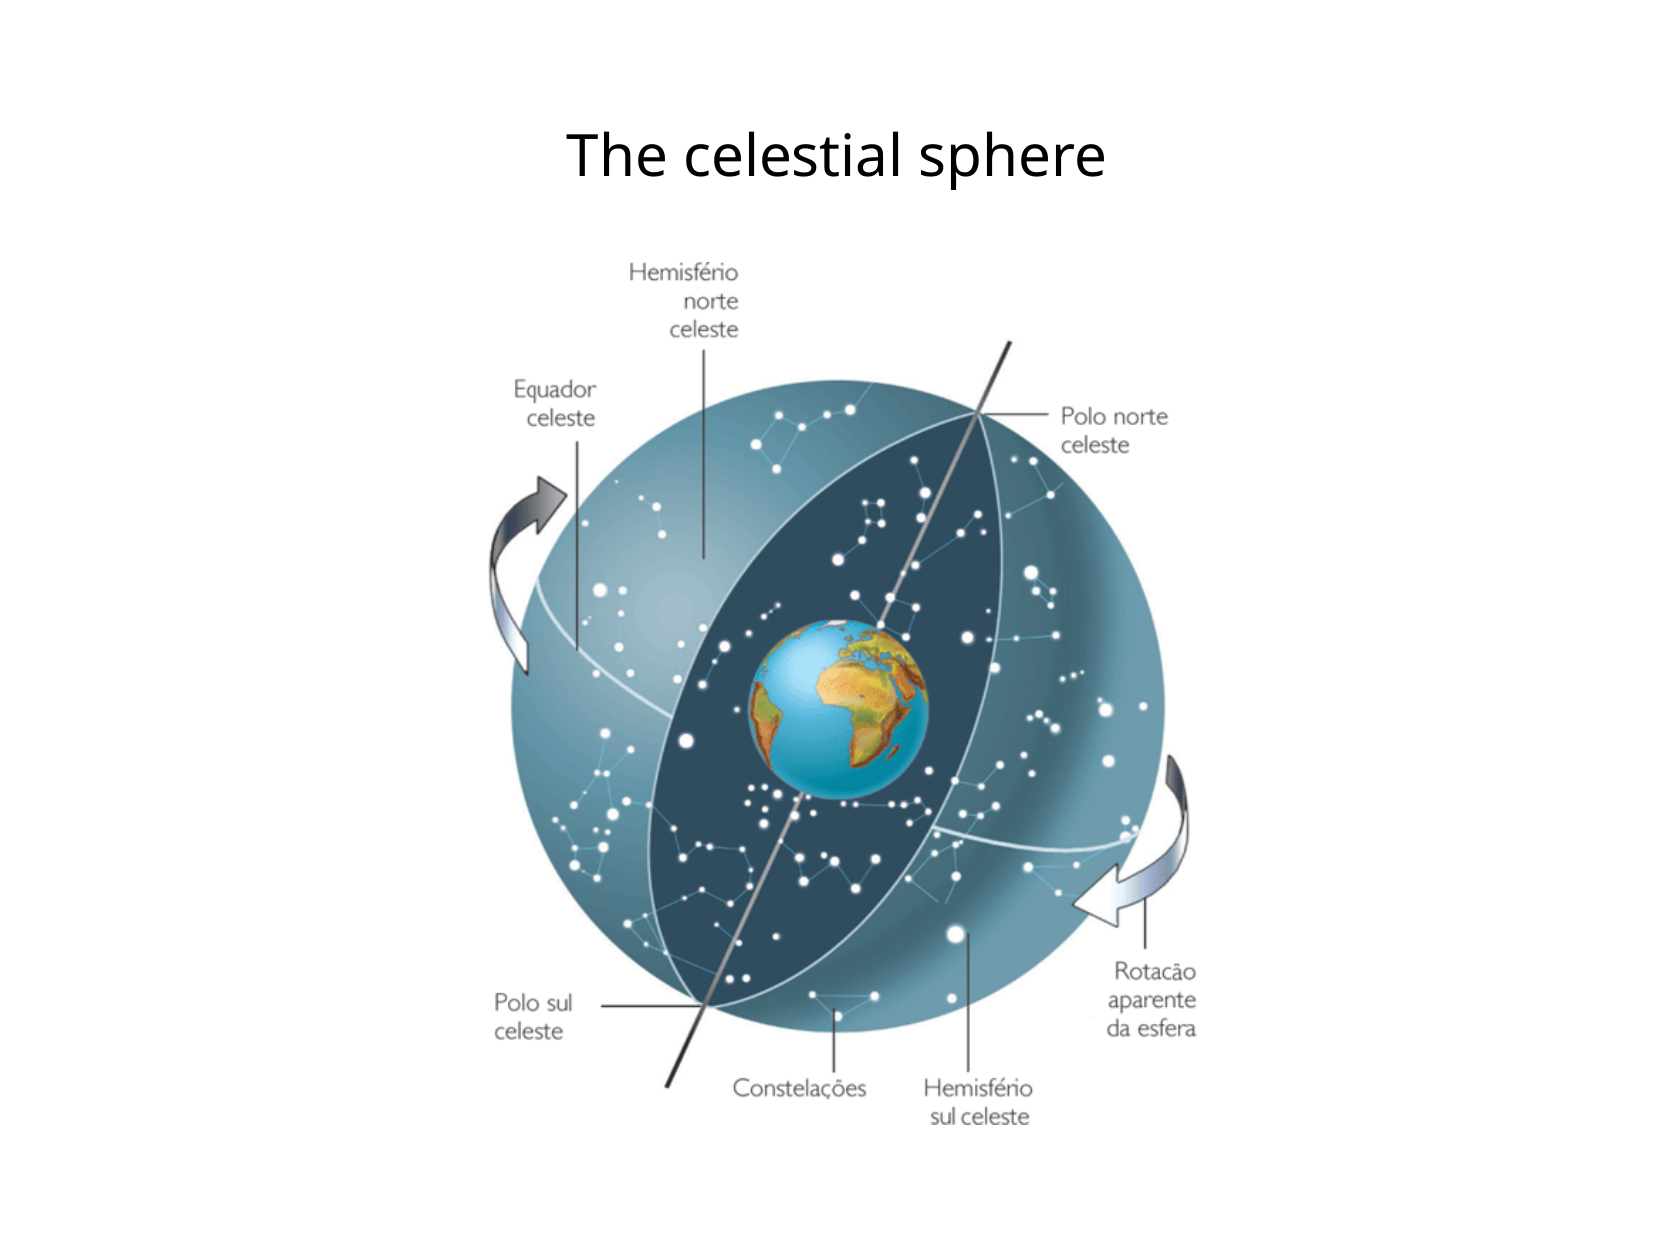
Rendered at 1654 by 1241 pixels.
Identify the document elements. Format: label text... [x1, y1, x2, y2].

picture [487, 262, 1197, 1126]
title The celestial sphere [82, 49, 1571, 257]
